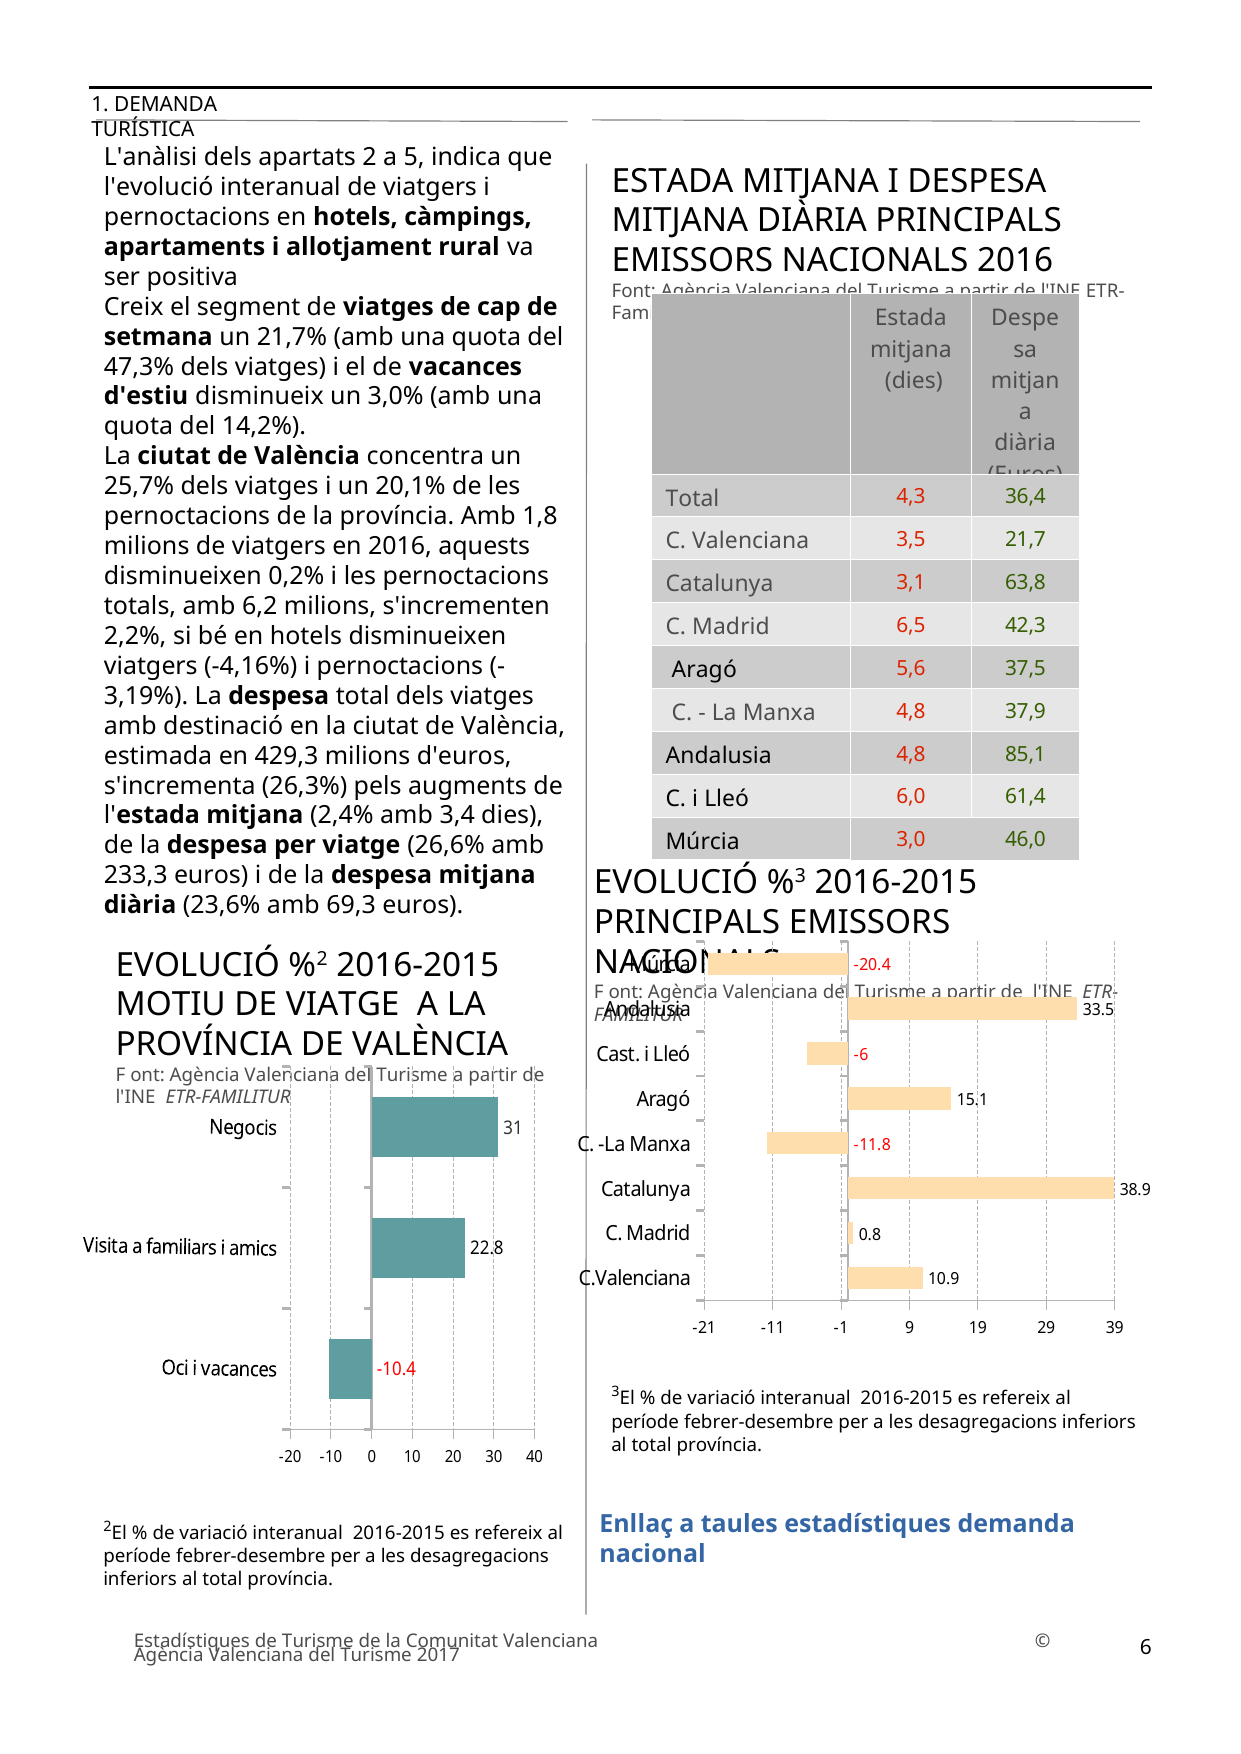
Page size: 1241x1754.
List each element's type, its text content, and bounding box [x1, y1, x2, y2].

text_box EVOLUCIÓ %3 2016-2015 PRINCIPALS EMISSORS NACIONALS F ont: Agència Valenciana del Turisme a partir de l'INE ETR-FAMILITUR [579, 852, 1152, 915]
table_cell 4,3 [851, 475, 971, 516]
chart [577, 915, 1152, 1377]
text_box EVOLUCIÓ %2 2016-2015 MOTIU DE VIATGE A LA PROVÍNCIA DE VALÈNCIA F ont: Agència Valenciana del Turisme a partir de l'INE ETR-FAMILITUR [100, 935, 586, 1116]
table_cell 37,5 [972, 646, 1079, 688]
table_cell 3,5 [851, 517, 971, 559]
table_cell C. - La Manxa [652, 689, 850, 731]
table_cell 85,1 [972, 732, 1079, 774]
table_cell Andalusia [652, 732, 850, 774]
table_cell 21,7 [972, 517, 1079, 559]
table_cell 4,8 [851, 689, 971, 731]
table_cell 6,5 [851, 603, 971, 645]
text_box 3El % de variació interanual 2016-2015 es refereix al període febrer-desembre per a les desagregacions inferiors al total província. [596, 1372, 1152, 1463]
text_box 1. DEMANDA TURÍSTICA [76, 83, 340, 124]
table_cell 3,0 [851, 818, 971, 860]
table_header Despesa mitjana diària (Euros) [972, 294, 1079, 474]
table_cell C. Valenciana [652, 517, 850, 559]
table_cell 6,0 [851, 775, 971, 817]
text_box L'anàlisi dels apartats 2 a 5, indica que l'evolució interanual de viatgers i pernoctacions en hotels, càmpings, apartaments i allotjament rural va ser positiva Creix el segment de viatges de cap de setmana un 21,7% (amb una quota del 47,3% dels viatges) i el de vacances d'estiu disminueix un 3,0% (amb una quota del 14,2%). La ciutat de València concentra un 25,7% dels viatges i un 20,1% de les pernoctacions de la província. Amb 1,8 milions de viatgers en 2016, aquests disminueixen 0,2% i les pernoctacions totals, amb 6,2 milions, s'incrementen 2,2%, si bé en hotels disminueixen viatgers (-4,16%) i pernoctacions (-3,19%). La despesa total dels viatges amb destinació en la ciutat de València, estimada en 429,3 milions d'euros, s'incrementa (26,3%) pels augments de l'estada mitjana (2,4% amb 3,4 dies), de la despesa per viatge (26,6% amb 233,3 euros) i de la despesa mitjana diària (23,6% amb 69,3 euros). [89, 132, 587, 927]
table_cell 37,9 [972, 689, 1079, 731]
table_cell C. i Lleó [652, 775, 850, 817]
table_cell 36,4 [972, 475, 1079, 516]
table_cell 4,8 [851, 732, 971, 774]
chart [82, 1041, 558, 1497]
text_box 2El % de variació interanual 2016-2015 es refereix al període febrer-desembre per a les desagregacions inferiors al total província. [88, 1506, 586, 1597]
table_cell 5,6 [851, 646, 971, 688]
table_cell C. Madrid [652, 603, 850, 645]
table_cell 42,3 [972, 603, 1079, 645]
table_cell 3,1 [851, 560, 971, 602]
table_cell 61,4 [972, 775, 1079, 817]
table_header Estada mitjana (dies) [851, 294, 971, 474]
table_cell Catalunya [652, 560, 850, 602]
table_cell Múrcia [652, 818, 850, 859]
text_box ESTADA MITJANA I DESPESA MITJANA DIÀRIA PRINCIPALS EMISSORS NACIONALS 2016 Font: Agència Valenciana del Turisme a partir de l'INE ETR-Familitur [596, 151, 1205, 332]
table_cell 46,0 [971, 818, 1079, 860]
table_cell Aragó [652, 646, 850, 688]
table_cell 63,8 [972, 560, 1079, 602]
text_box Enllaç a taules estadístiques demanda nacional [584, 1500, 1140, 1545]
table_header [652, 294, 850, 474]
table_cell Total [652, 475, 850, 516]
